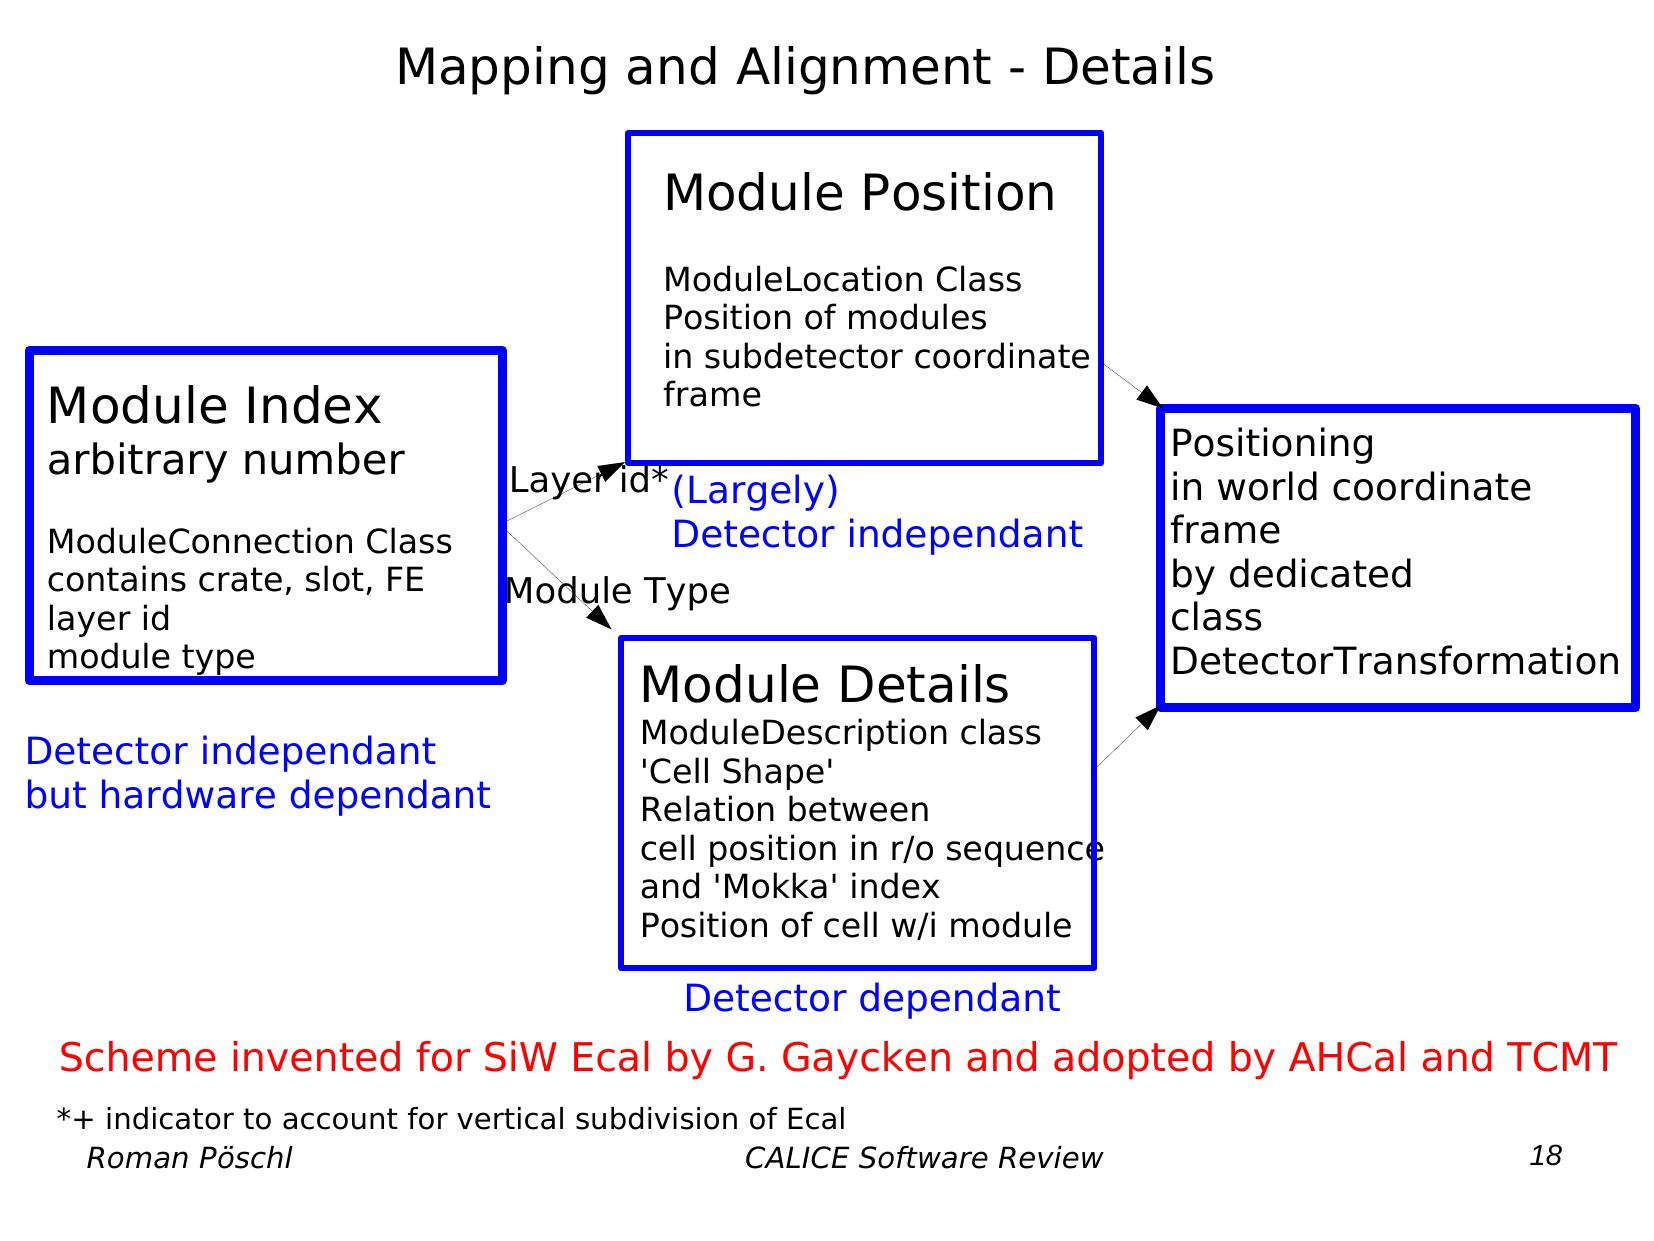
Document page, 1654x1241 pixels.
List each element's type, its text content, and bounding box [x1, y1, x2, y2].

text_box (Largely) Detector independant [671, 468, 1076, 600]
text_box Layer id* [508, 459, 670, 543]
text_box Mapping and Alignment - Details [395, 37, 1198, 97]
text_box Module Position ModuleLocation Class Position of modules in subdetector coordinate frame [663, 163, 1084, 415]
text_box Module Details ModuleDescription class 'Cell Shape' Relation between cell position in r/o sequence and 'Mokka' index Position of cell w/i module [639, 768, 1098, 984]
text_box *+ indicator to account for vertical subdivision of Ecal [56, 1102, 845, 1137]
text_box Detector dependant [683, 976, 1054, 1034]
text_box Detector independant but hardware dependant [24, 729, 482, 818]
text_box Module Index arbitrary number ModuleConnection Class contains crate, slot, FE layer id module type [46, 377, 447, 676]
text_box Module Type [504, 570, 591, 612]
text_box Module Details ModuleDescription class 'Cell Shape' Relation between cell position in r/o sequence and 'Mokka' index Position of cell w/i module [639, 655, 1091, 965]
text_box Positioning in world coordinate frame by dedicated class DetectorTransformation [1170, 421, 1612, 683]
text_box Module Type [550, 570, 733, 612]
text_box Scheme invented for SiW Ecal by G. Gaycken and adopted by AHCal and TCMT [59, 1034, 1590, 1081]
